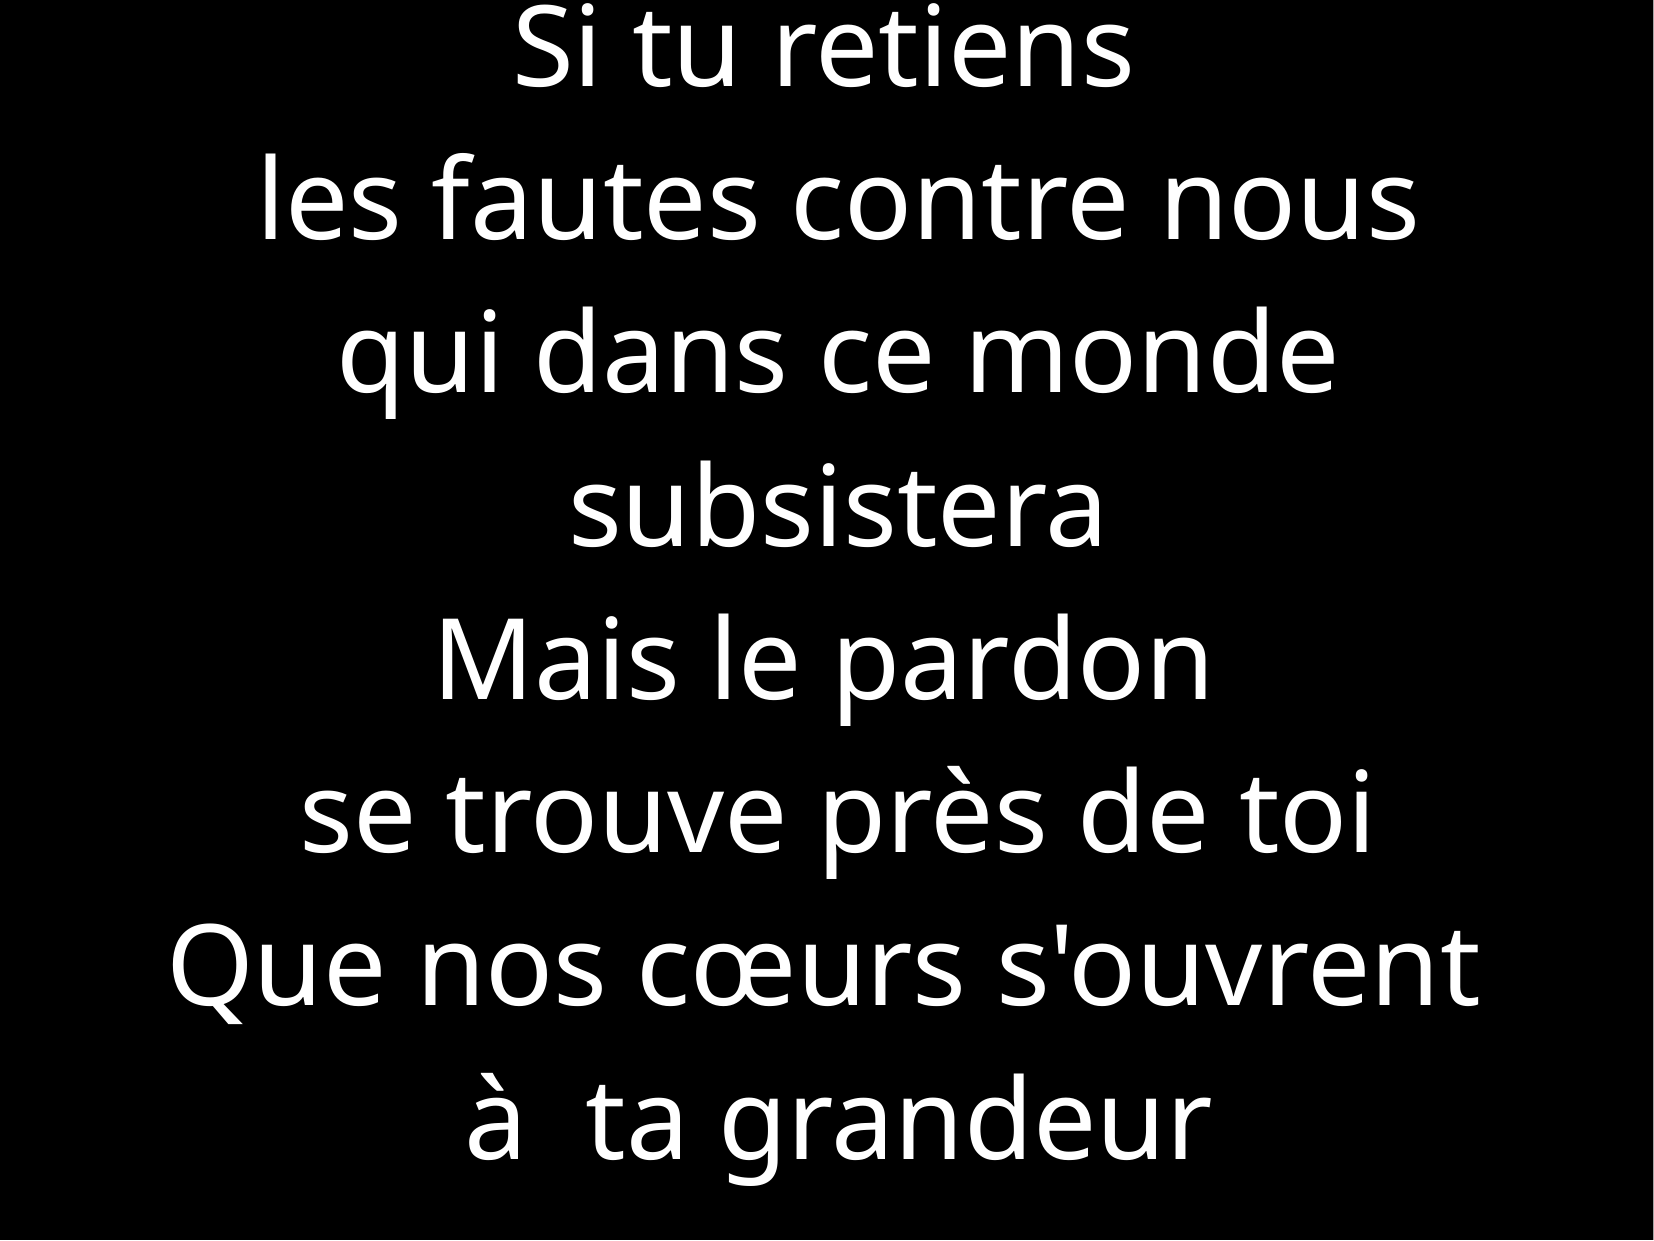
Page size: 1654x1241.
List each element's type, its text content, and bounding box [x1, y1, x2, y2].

subtitle Si tu retiens les fautes contre nous qui dans ce monde subsistera Mais le pardon se trouve près de toi Que nos cœurs s'ouvrent à ta grandeur [59, 0, 1619, 1207]
